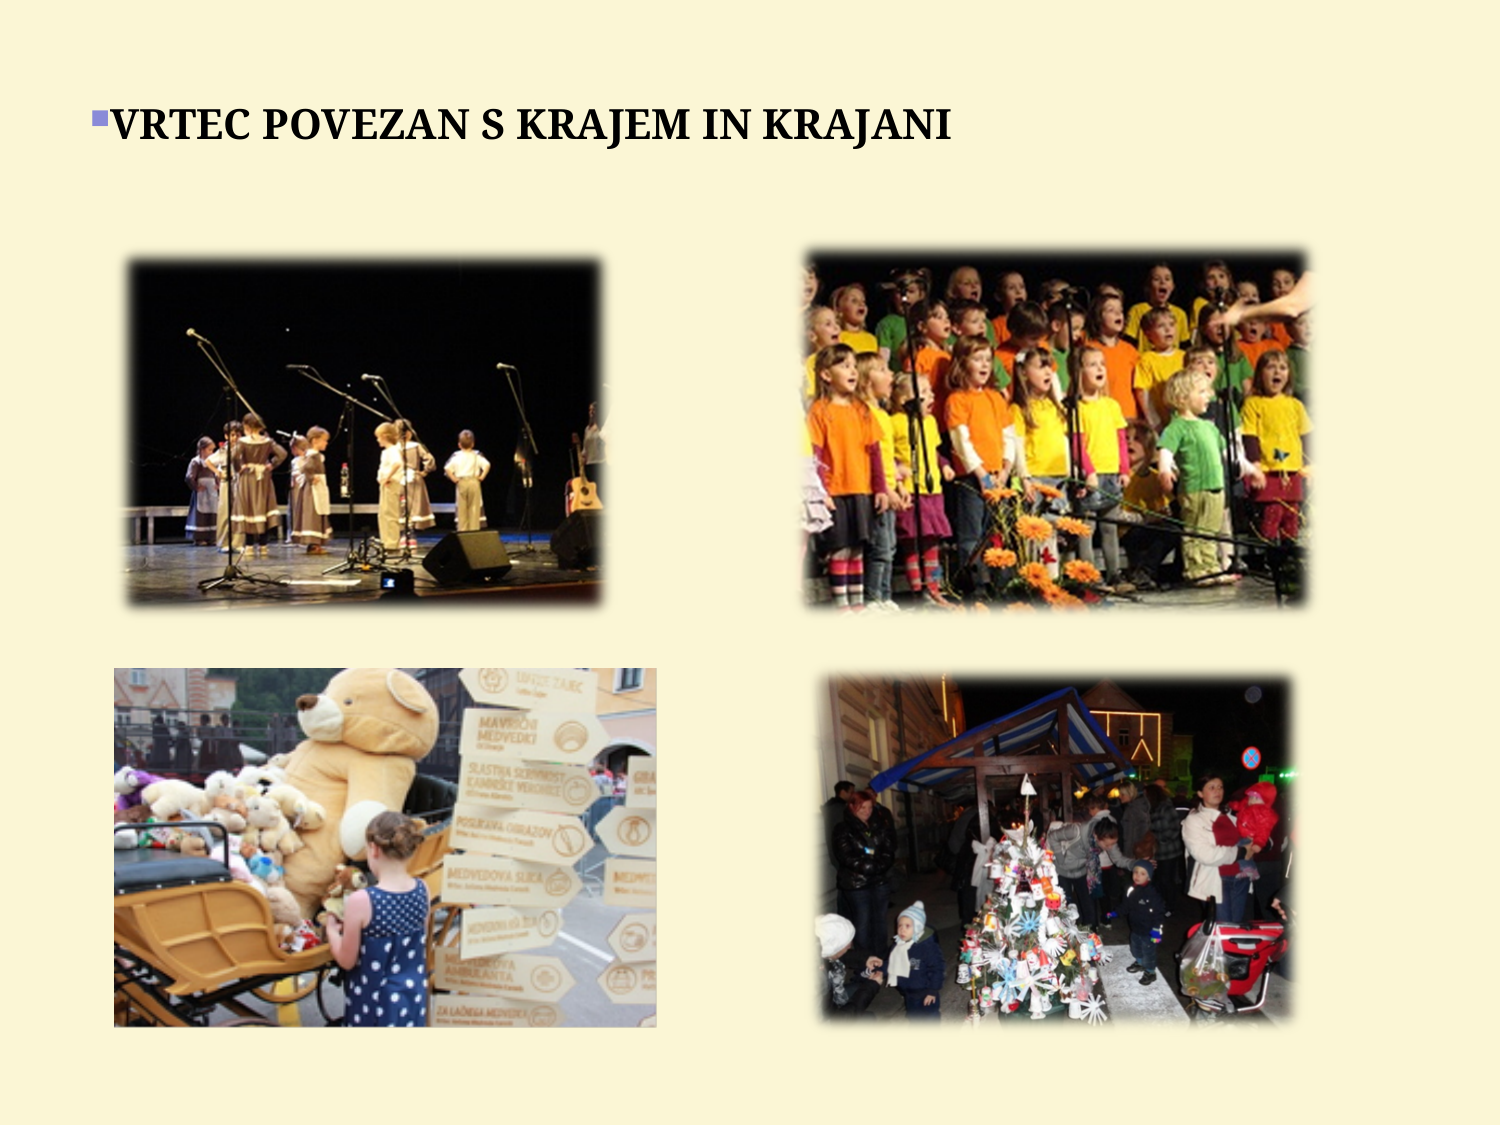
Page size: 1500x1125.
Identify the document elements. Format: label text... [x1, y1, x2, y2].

picture [790, 234, 1323, 623]
picture [114, 668, 659, 1030]
list VRTEC POVEZAN S KRAJEM IN KRAJANI [75, 90, 1426, 1105]
picture [804, 660, 1308, 1038]
picture [111, 242, 618, 623]
